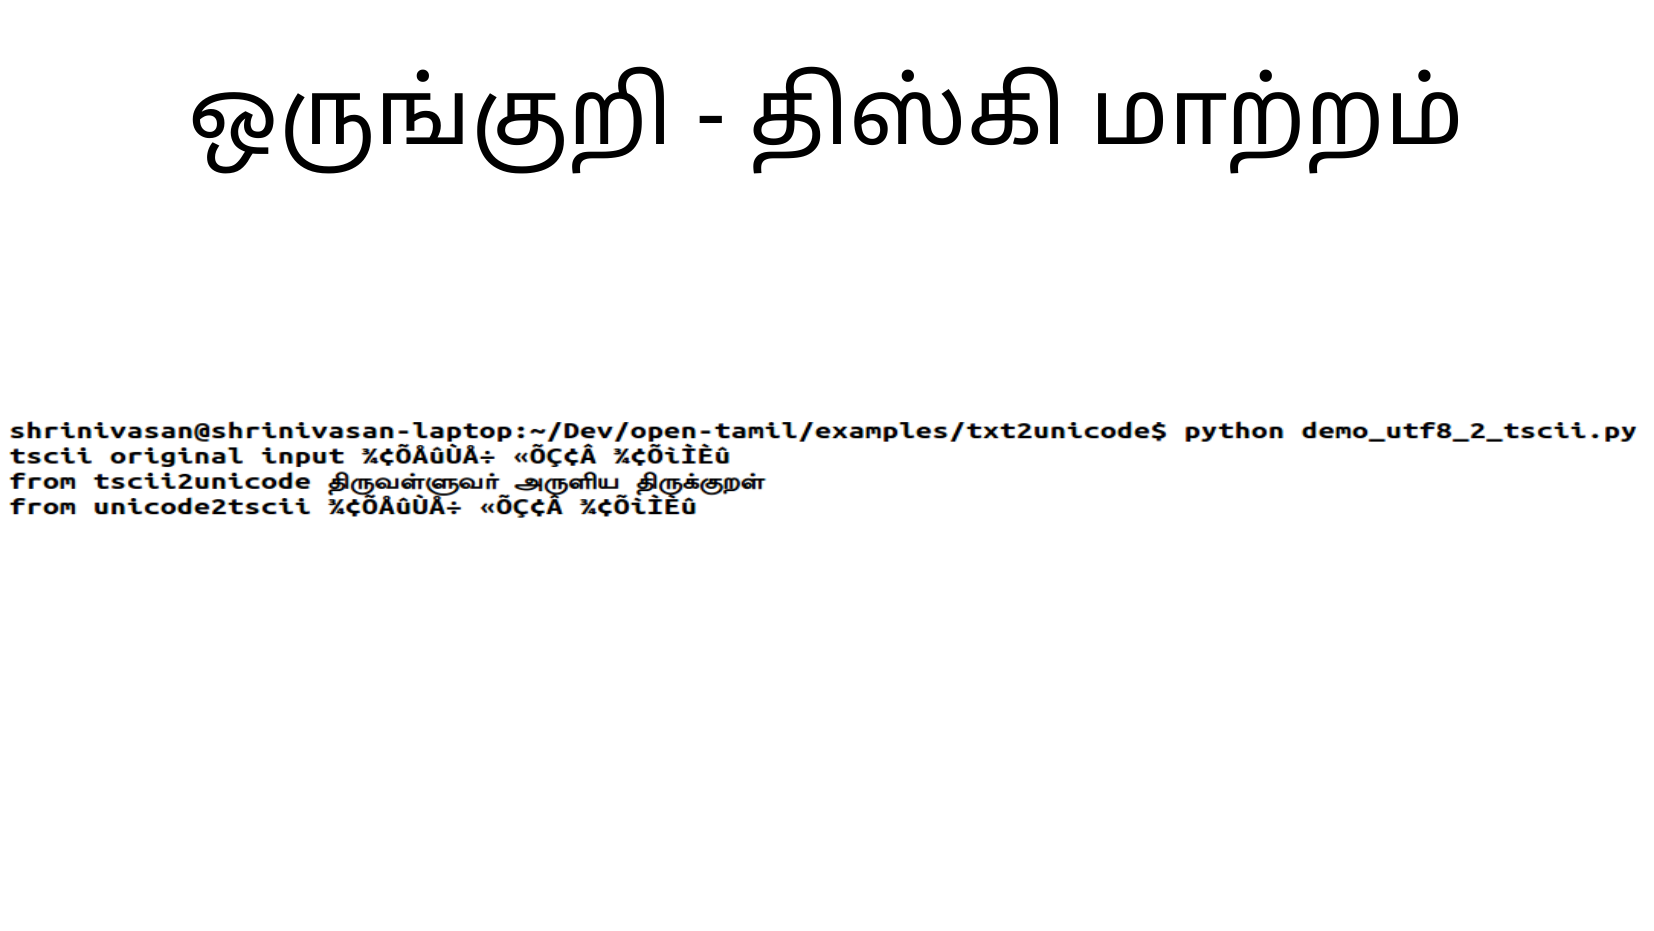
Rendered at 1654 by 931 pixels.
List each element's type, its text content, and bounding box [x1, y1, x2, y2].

title ஒருங்குறி - திஸ்கி மாற்றம் [82, 37, 1571, 193]
picture [8, 421, 1654, 520]
